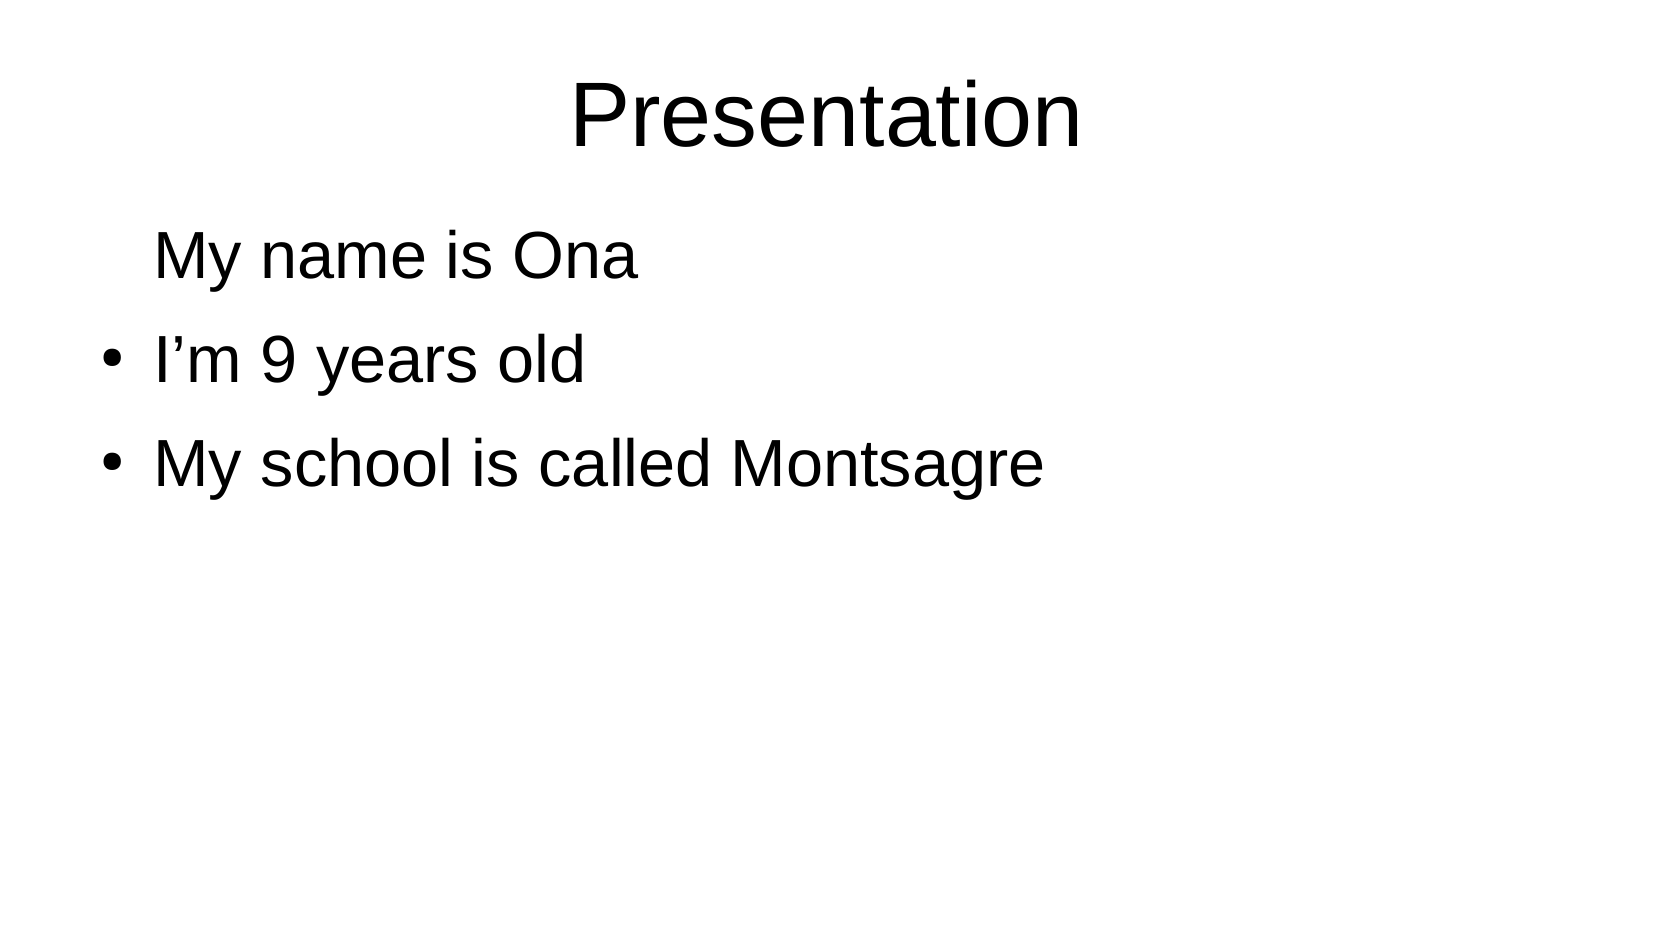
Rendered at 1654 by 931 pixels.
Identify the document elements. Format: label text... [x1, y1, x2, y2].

title Presentation [82, 37, 1571, 193]
list My name is Ona I’m 9 years old My school is called Montsagre [82, 217, 1571, 757]
